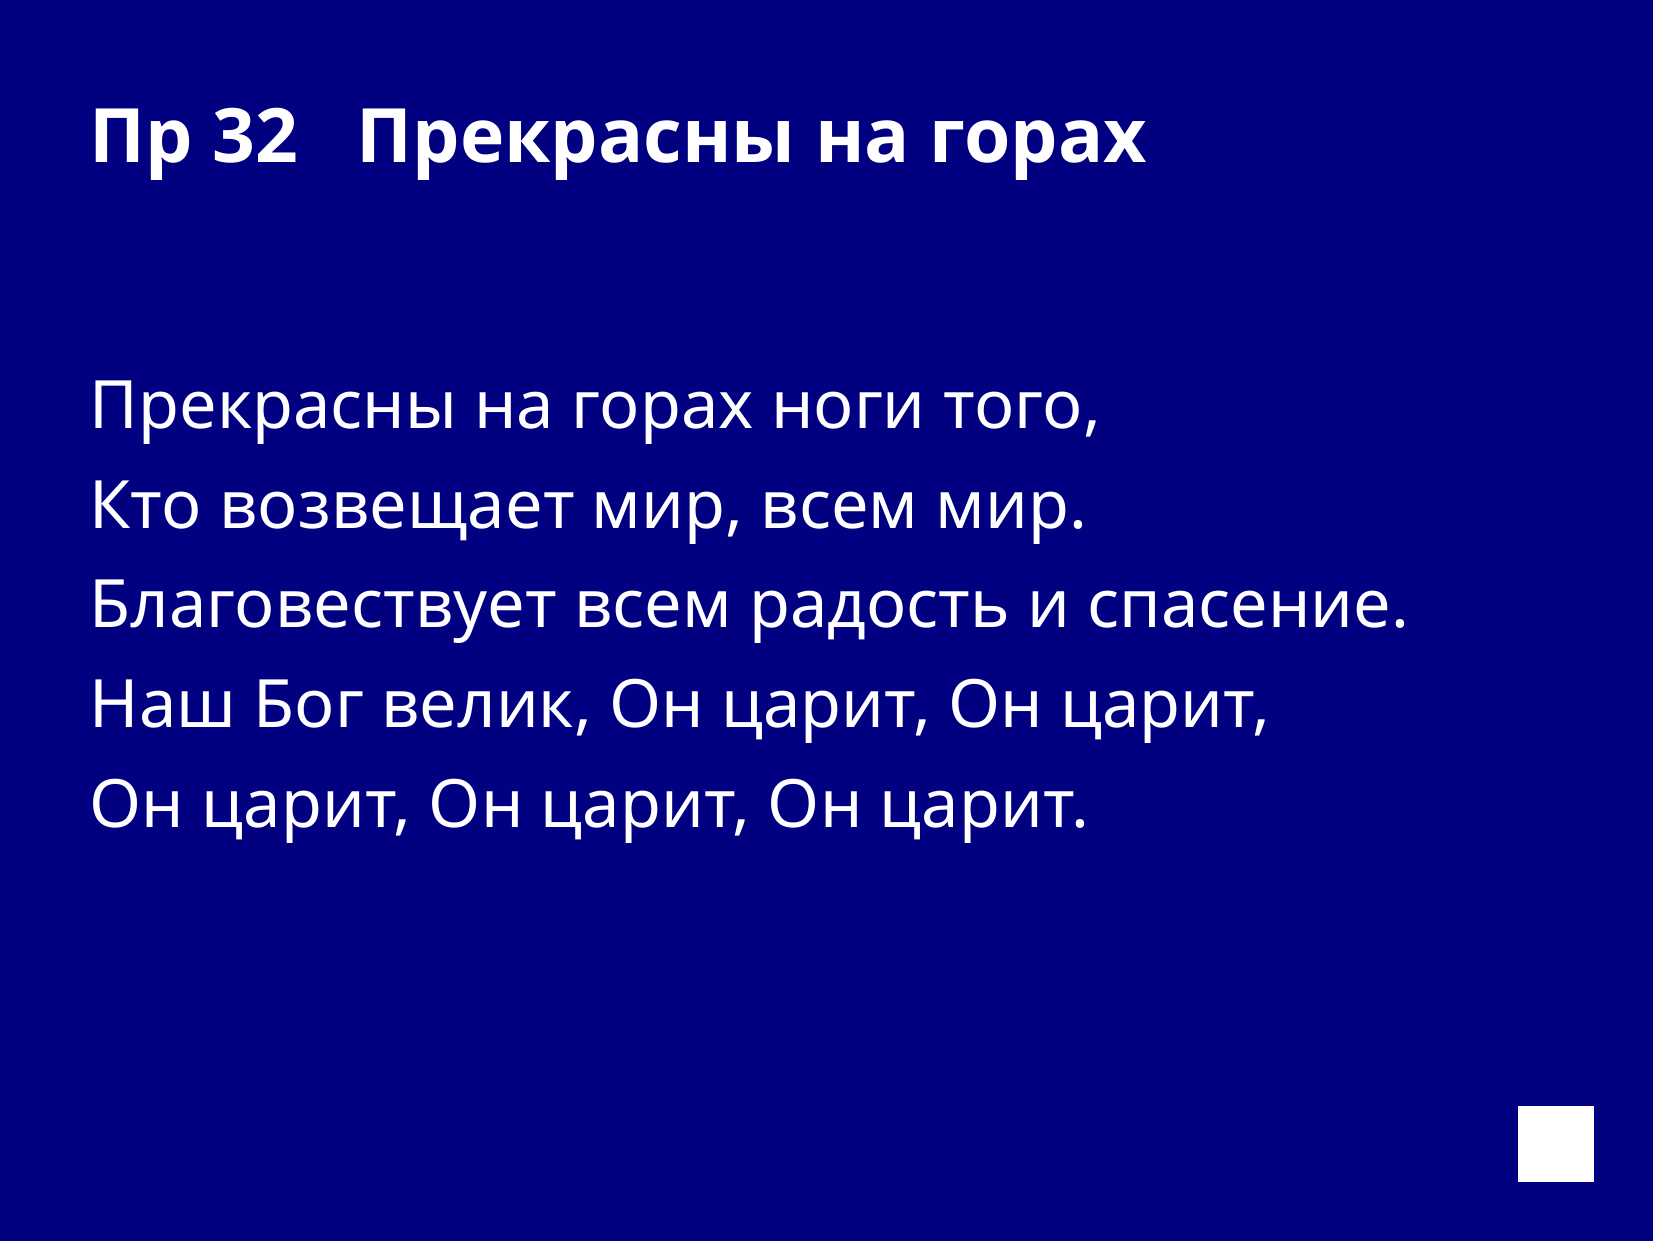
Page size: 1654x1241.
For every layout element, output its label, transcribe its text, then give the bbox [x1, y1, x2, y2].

text_box Пр 32 Прекрасны на горах [75, 75, 1576, 188]
text_box [1518, 1106, 1594, 1182]
text_box Прекрасны на горах ноги того, Кто возвещает мир, всем мир. Благовествует всем радость и спасение. Наш Бог велик, Он царит, Он царит, Он царит, Он царит, Он царит. [75, 188, 1576, 1163]
